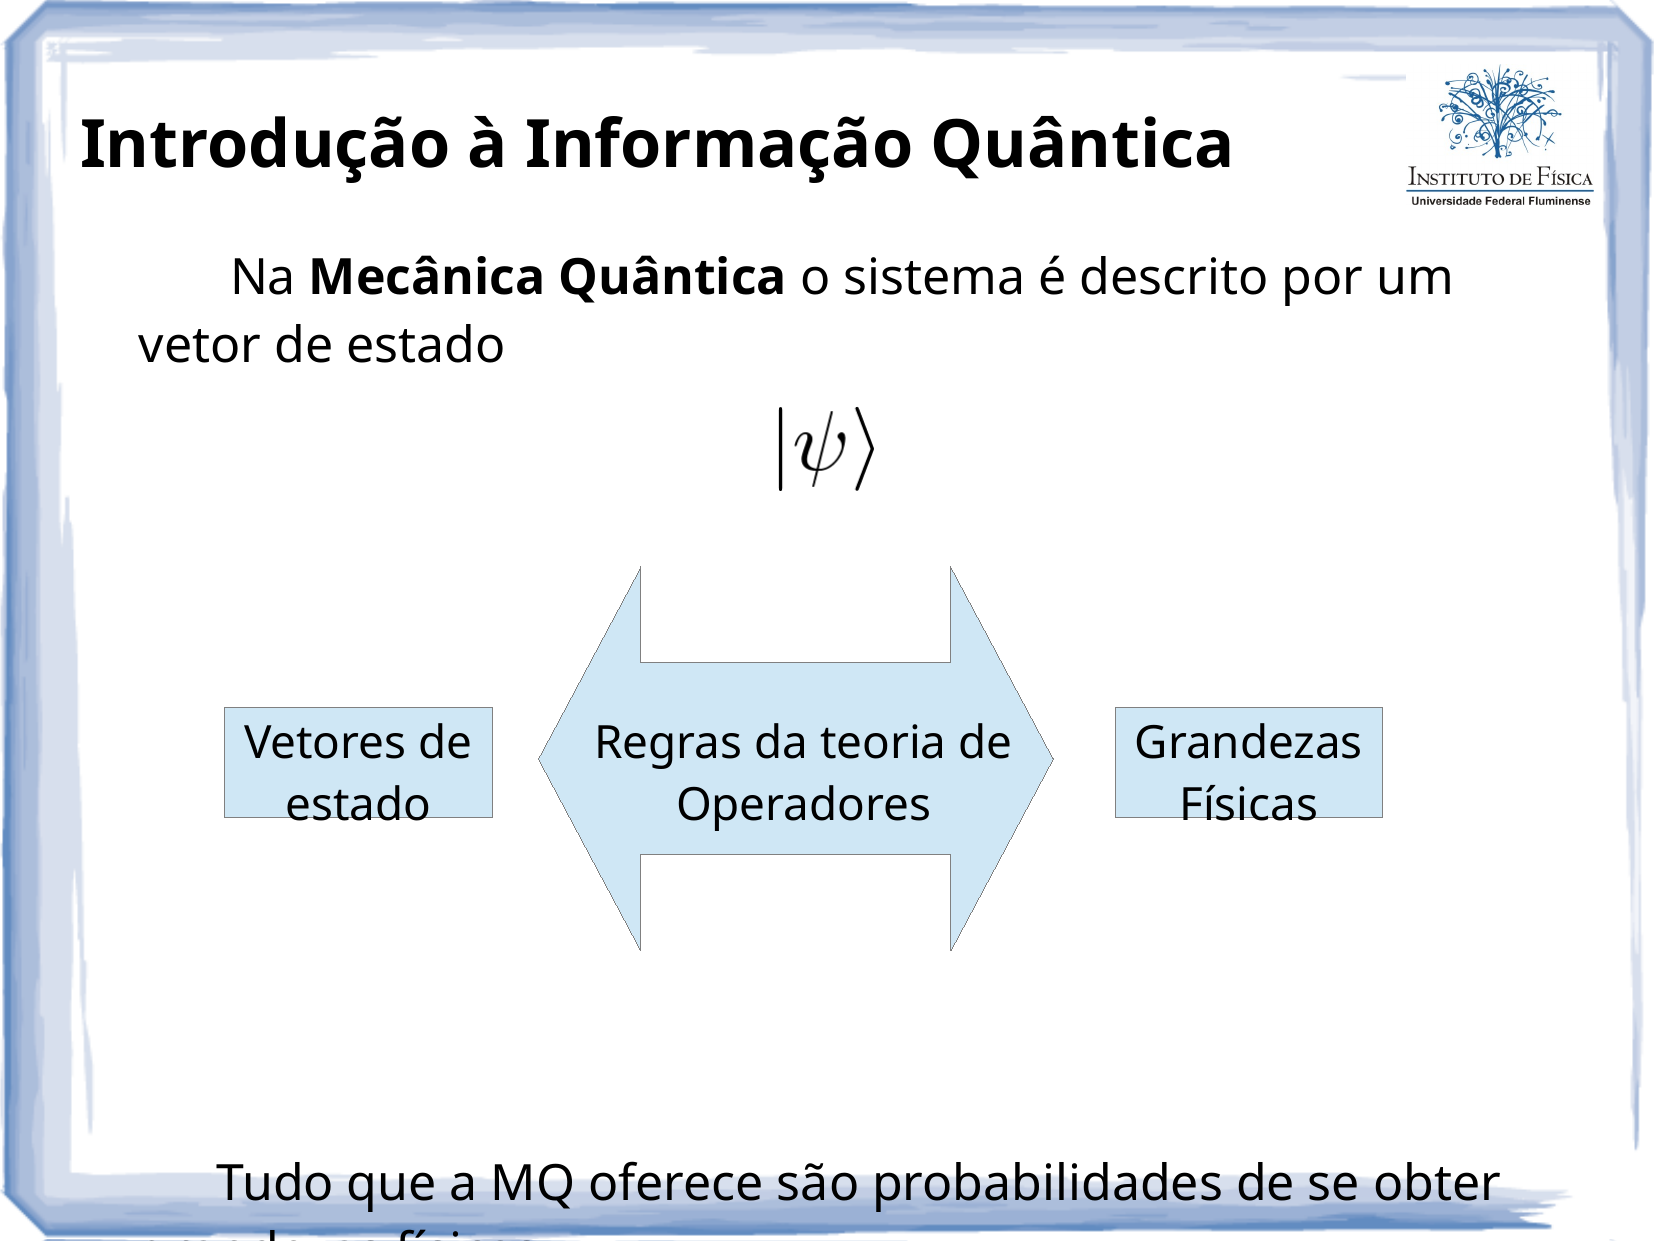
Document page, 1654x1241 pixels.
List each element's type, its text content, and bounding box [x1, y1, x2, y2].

text_box Regras da teoria de Operadores [548, 701, 1059, 840]
text_box [538, 740, 548, 777]
text_box Introdução à Informação Quântica [65, 88, 1261, 180]
text_box [581, 840, 1010, 951]
text_box Na Mecânica Quântica o sistema é descrito por um vetor de estado Tudo que a MQ oferece são probabilidades de se obter grandezas físicas. [124, 233, 1601, 1241]
text_box [569, 566, 1023, 701]
picture [0, 0, 1654, 1241]
picture [778, 406, 875, 491]
text_box Vetores de estado [224, 701, 493, 840]
text_box Grandezas Físicas [1068, 701, 1430, 840]
